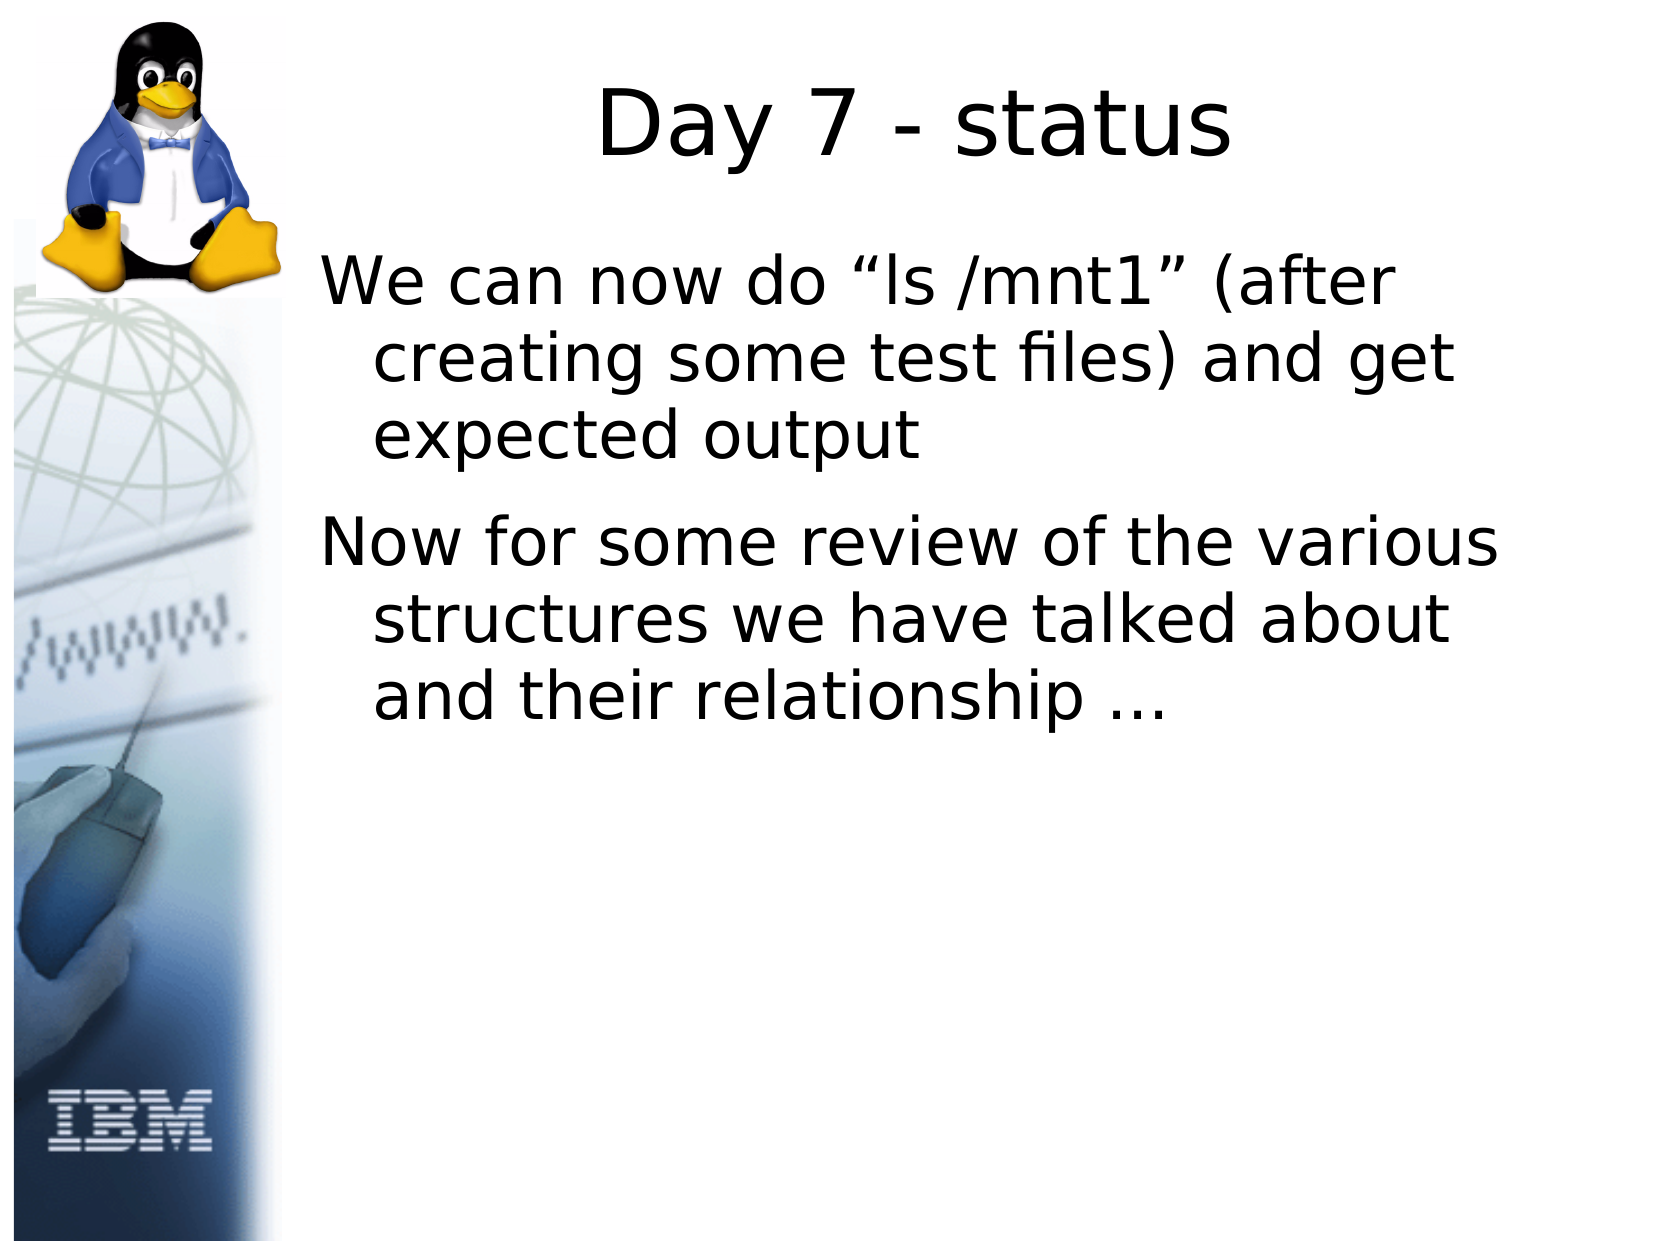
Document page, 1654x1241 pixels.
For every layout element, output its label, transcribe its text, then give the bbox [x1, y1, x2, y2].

title Day 7 - status [301, 39, 1528, 209]
list We can now do “ls /mnt1” (after creating some test files) and get expected output Now for some review of the various structures we have talked about and their relationship ... [301, 243, 1520, 1182]
